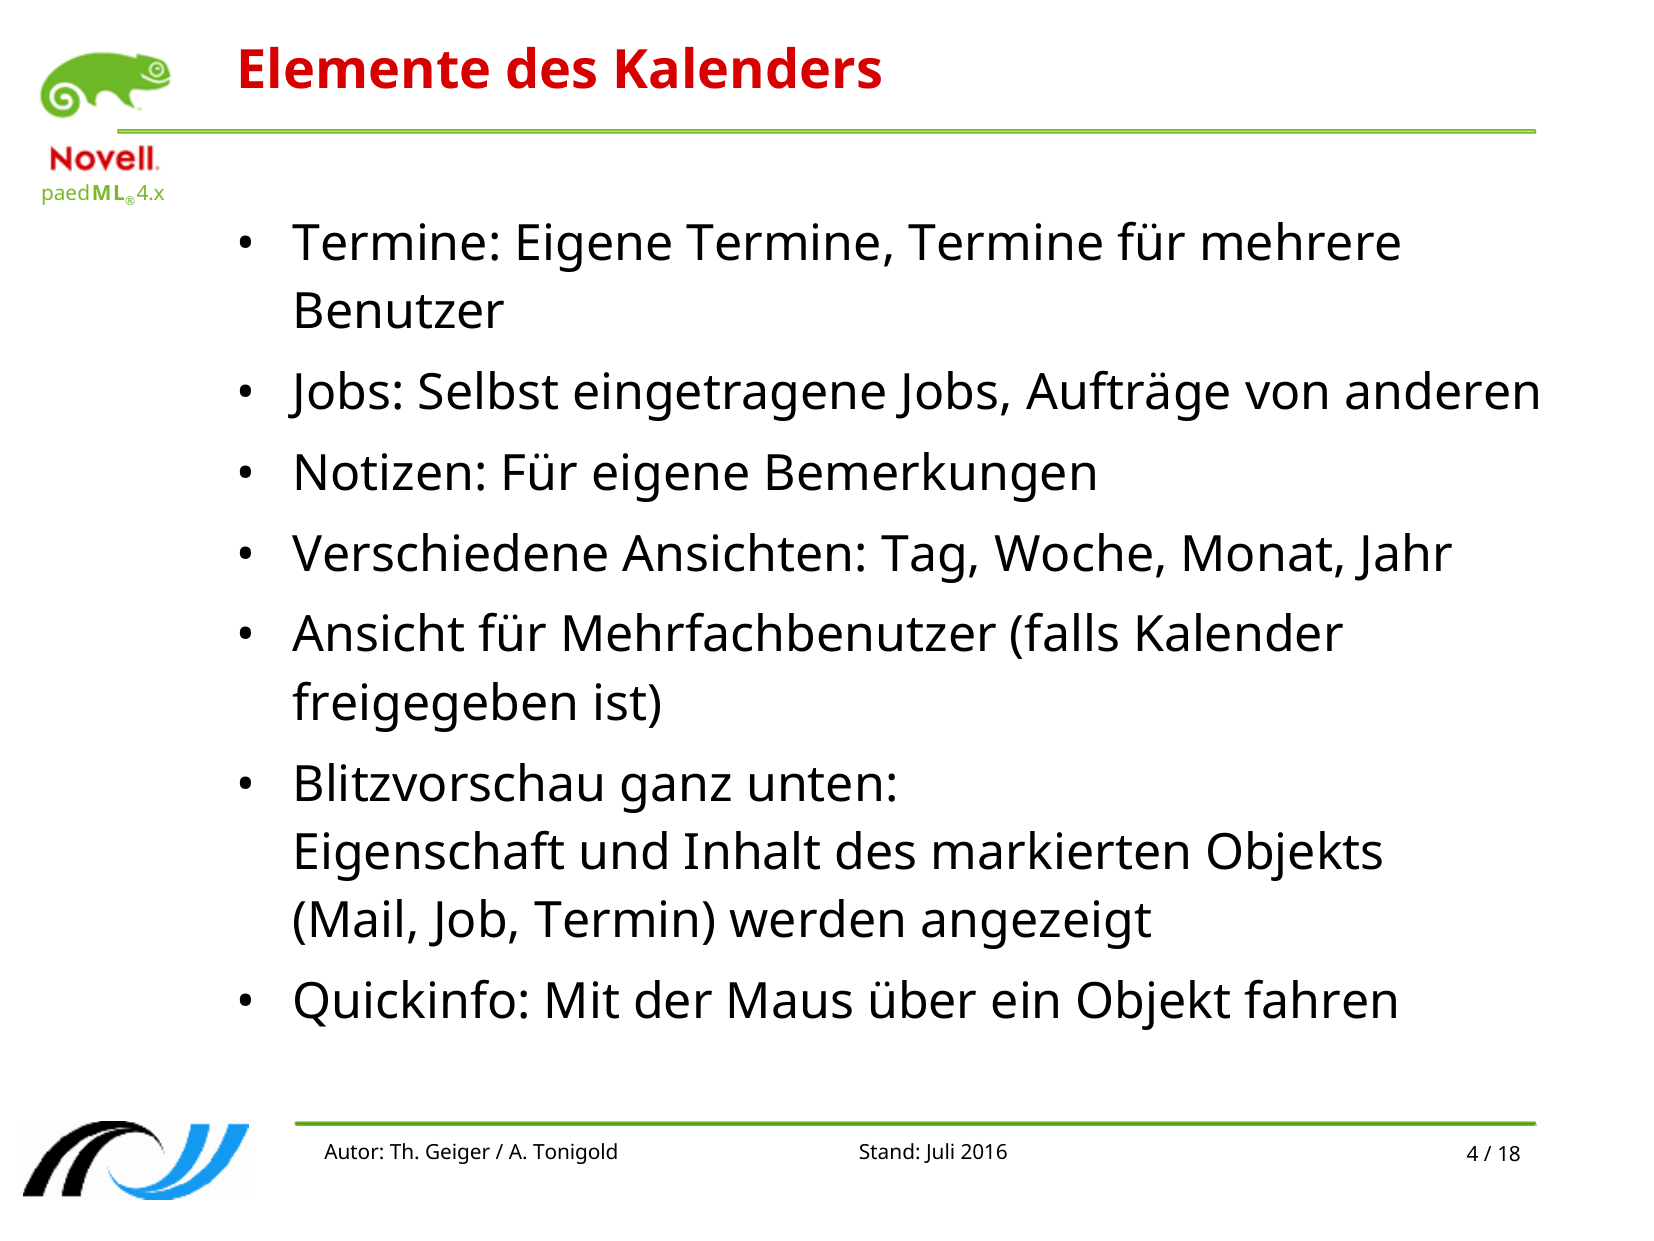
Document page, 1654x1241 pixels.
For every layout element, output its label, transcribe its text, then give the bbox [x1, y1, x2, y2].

picture [26, 35, 184, 193]
title Elemente des Kalenders [236, 17, 1536, 119]
picture [23, 1121, 249, 1200]
list Termine: Eigene Termine, Termine für mehrere Benutzer Jobs: Selbst eingetragene Jobs, Aufträge von anderen Notizen: Für eigene Bemerkungen Verschiedene Ansichten: Tag, Woche, Monat, Jahr Ansicht für Mehrfachbenutzer (falls Kalender freigegeben ist) Blitzvorschau ganz unten: Eigenschaft und Inhalt des markierten Objekts (Mail, Job, Termin) werden angezeigt Quickinfo: Mit der Maus über ein Objekt fahren [236, 206, 1565, 1064]
